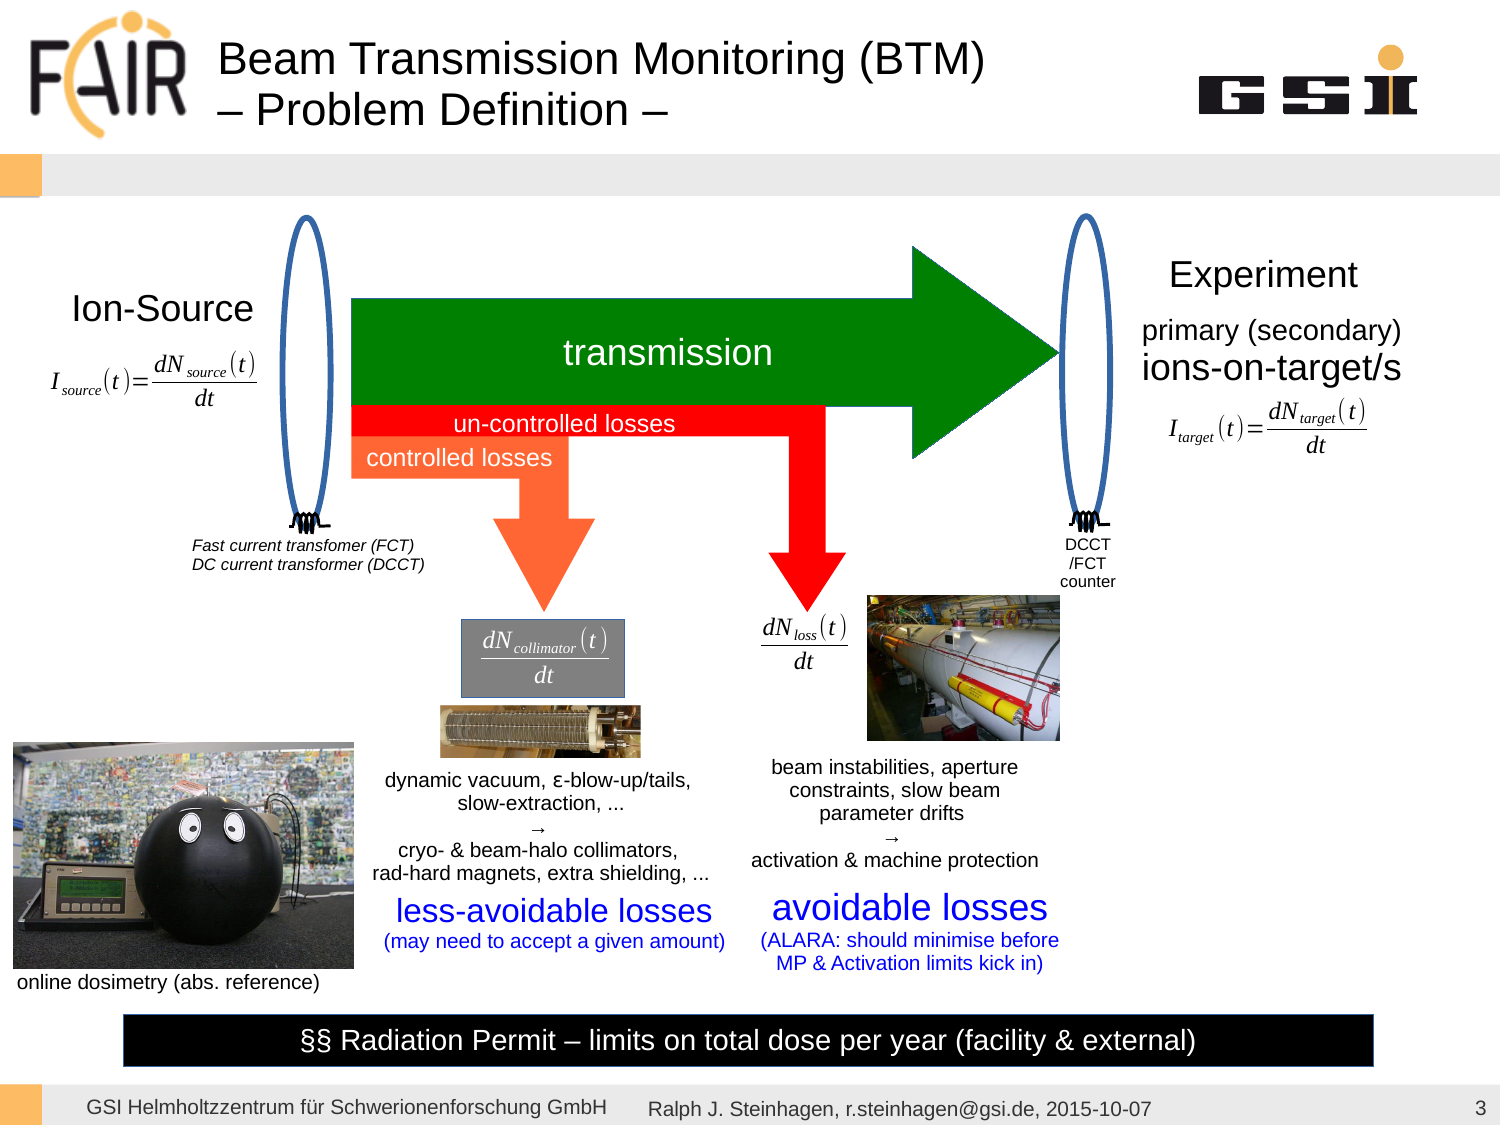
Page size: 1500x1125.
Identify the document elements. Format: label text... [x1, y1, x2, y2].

text_box transmission [351, 246, 1059, 459]
text_box [745, 405, 847, 612]
text_box beam instabilities, aperture constraints, slow beam parameter drifts → activation & machine protection [736, 747, 1076, 881]
text_box controlled losses [351, 437, 571, 480]
text_box [461, 619, 625, 698]
text_box dynamic vacuum, ε-blow-up/tails, slow-extraction, ... → cryo- & beam-halo collimators, rad-hard magnets, extra shielding, ... [357, 760, 739, 924]
text_box §§ Radiation Permit – limits on total dose per year (facility & external) [123, 1014, 1374, 1067]
text_box Experiment [1154, 246, 1373, 303]
text_box primary (secondary) ions-on-target/s [1127, 306, 1417, 397]
text_box [351, 405, 438, 437]
chart [1160, 395, 1374, 460]
chart [43, 348, 264, 413]
text_box DCCT /FCT counter [1045, 527, 1131, 599]
text_box avoidable losses (ALARA: should minimise before MP & Activation limits kick in) [739, 879, 1081, 983]
title Beam Transmission Monitoring (BTM) – Problem Definition – [217, 20, 1109, 147]
text_box [492, 480, 596, 613]
text_box Fast current transfomer (FCT) DC current transformer (DCCT) [177, 529, 440, 582]
text_box online dosimetry (abs. reference) [2, 963, 336, 1002]
chart [753, 612, 855, 676]
picture [440, 705, 641, 758]
picture [867, 595, 1060, 741]
text_box less-avoidable losses (may need to accept a given amount) [362, 885, 747, 961]
chart [473, 625, 616, 689]
picture [1197, 42, 1419, 117]
text_box Ion-Source [56, 279, 270, 337]
picture [30, 9, 187, 141]
picture [13, 742, 354, 969]
text_box un-controlled losses [438, 401, 745, 445]
